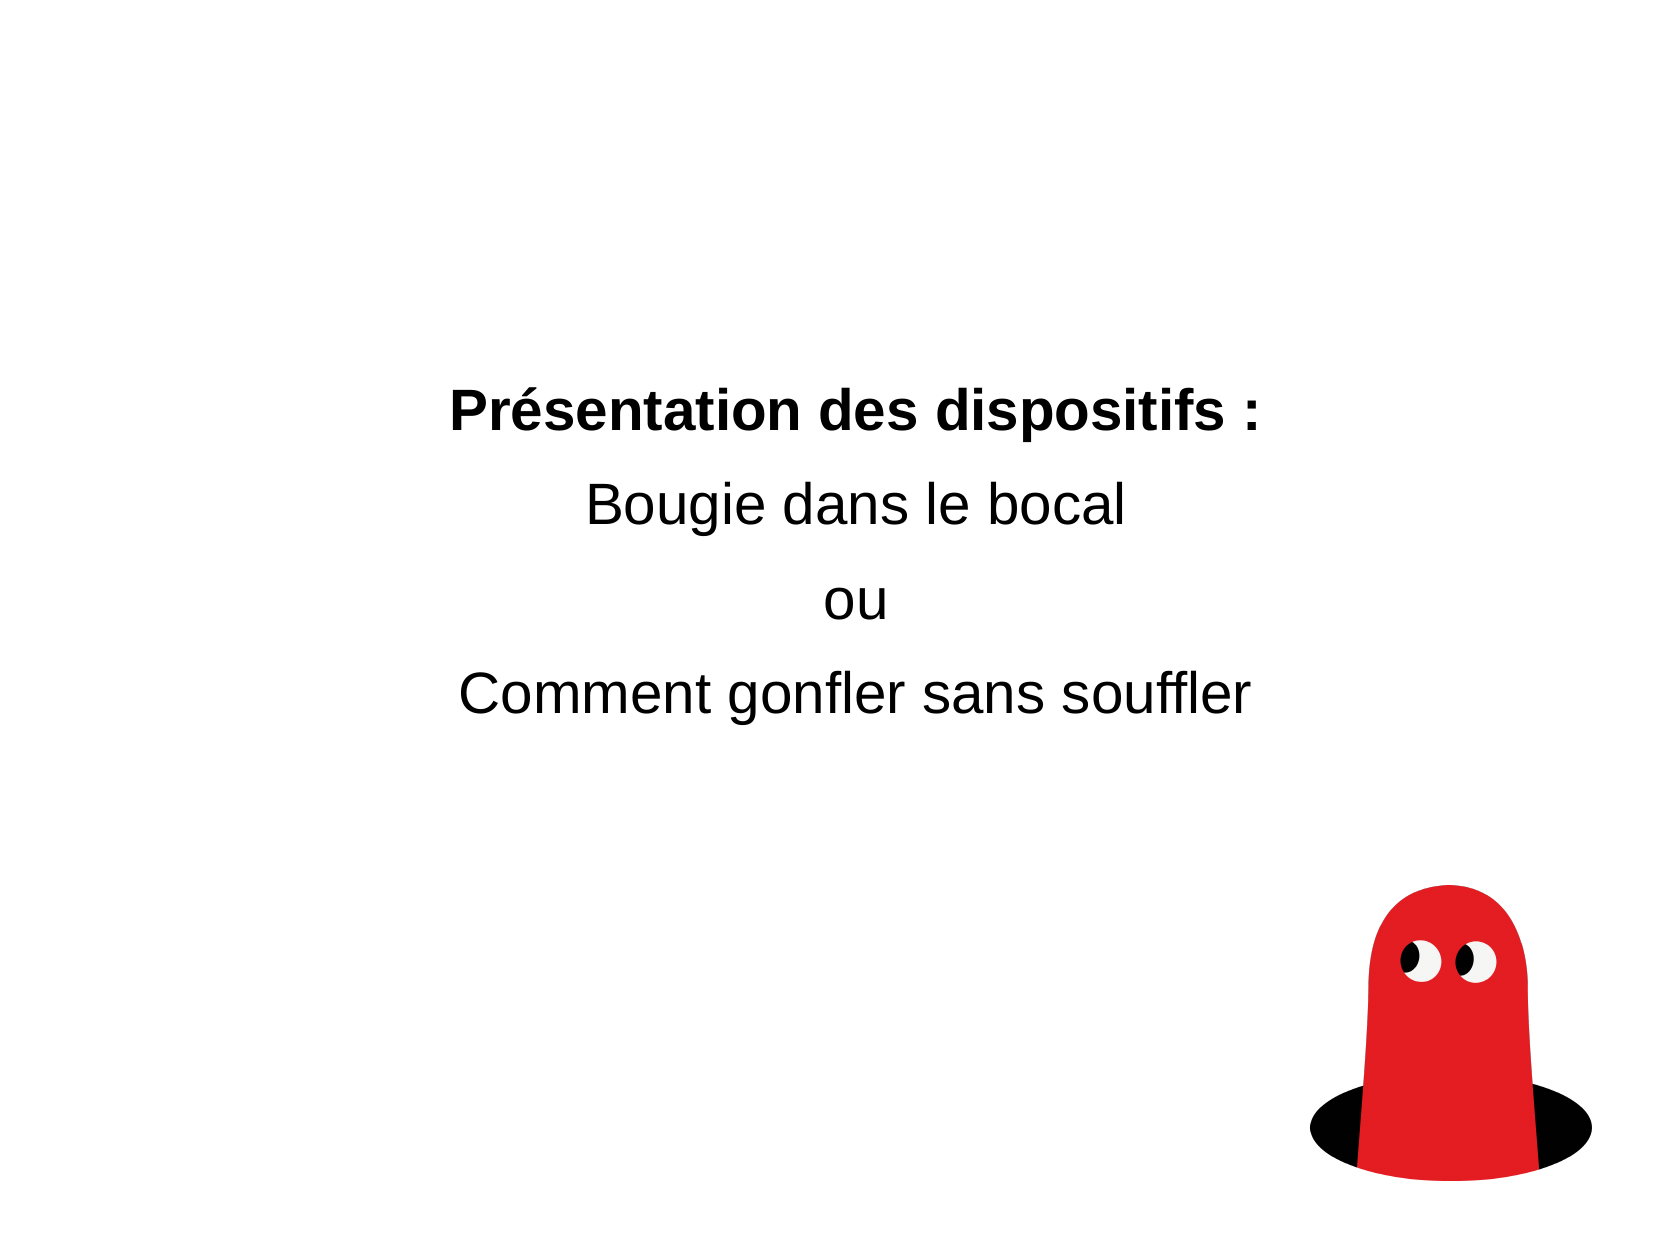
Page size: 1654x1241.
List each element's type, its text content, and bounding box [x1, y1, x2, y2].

picture [1310, 885, 1592, 1182]
list Présentation des dispositifs : Bougie dans le bocal ou Comment gonfler sans souffler [94, 377, 1548, 721]
